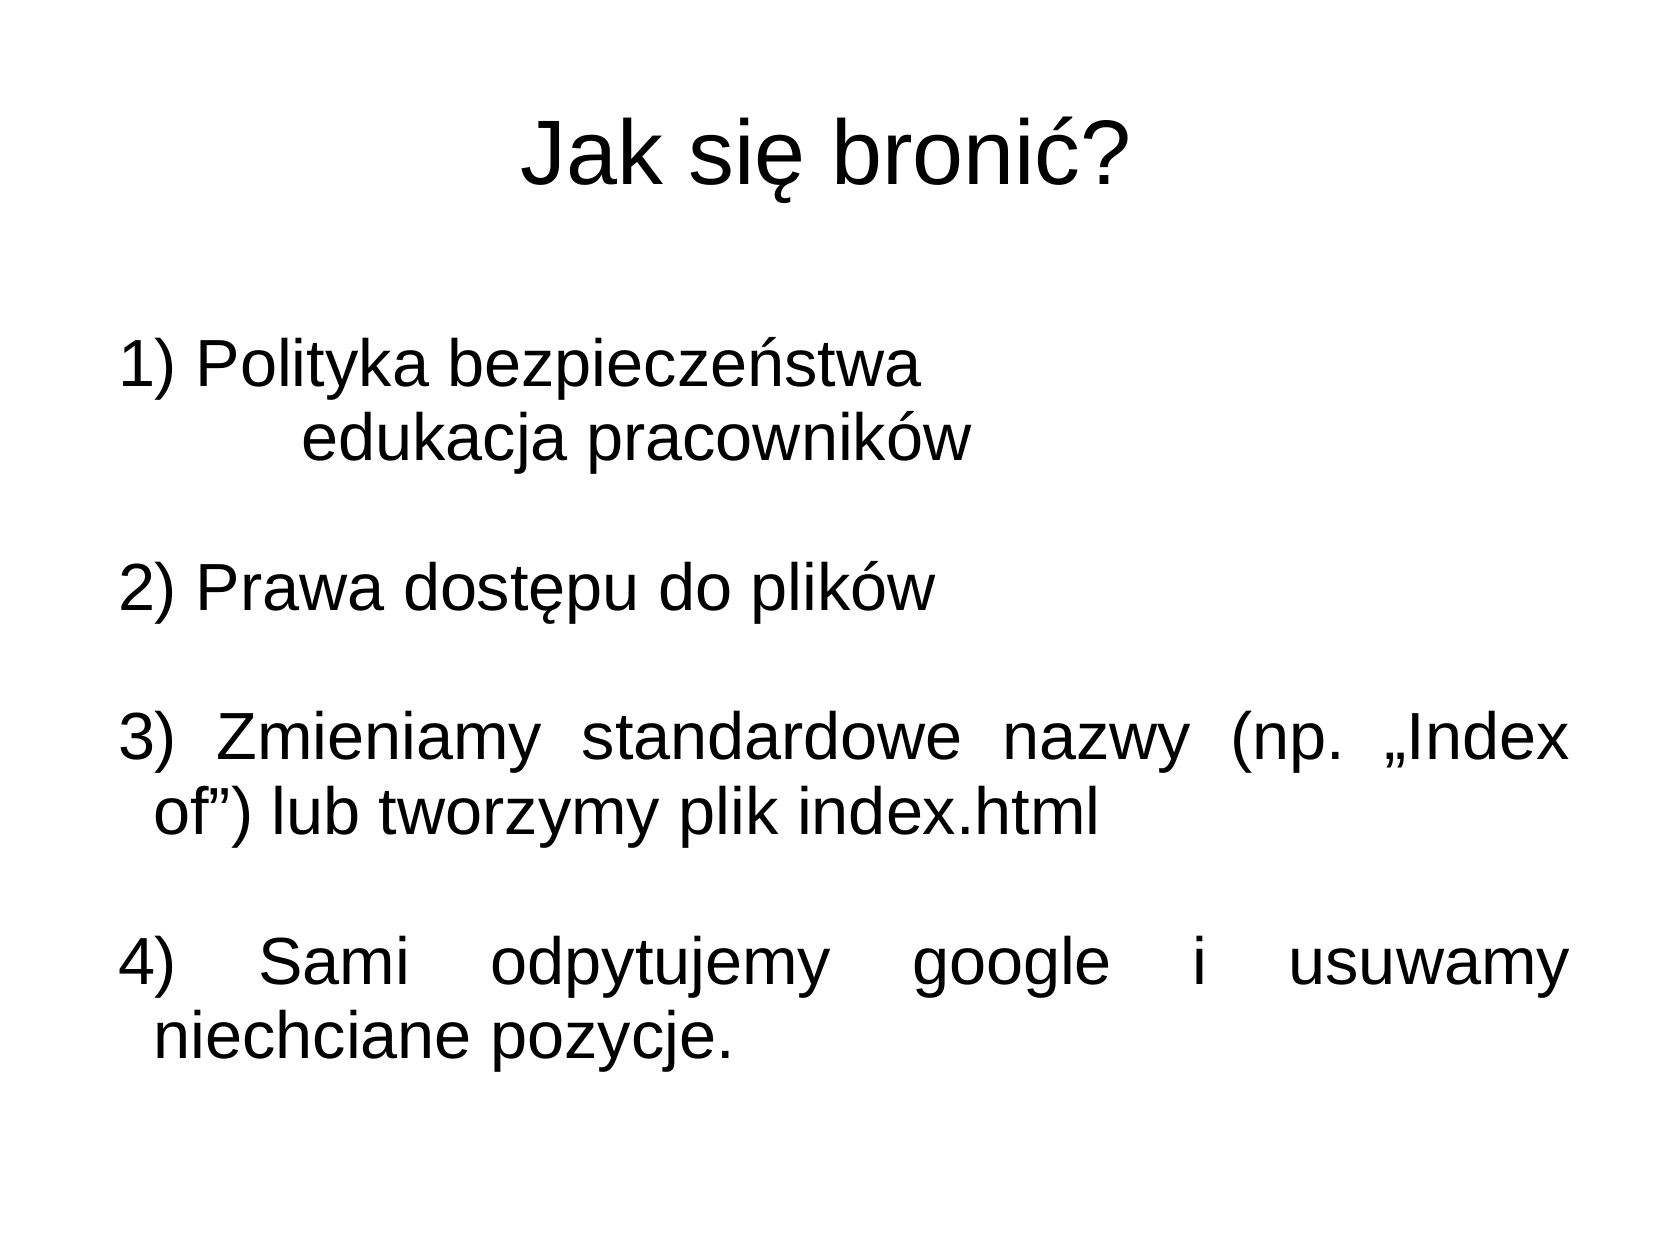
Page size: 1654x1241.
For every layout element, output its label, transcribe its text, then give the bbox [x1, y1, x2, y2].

subtitle 1) Polityka bezpieczeństwa edukacja pracowników 2) Prawa dostępu do plików 3) Zmieniamy standardowe nazwy (np. „Index of”) lub tworzymy plik index.html 4) Sami odpytujemy google i usuwamy niechciane pozycje. [82, 290, 1571, 1109]
title Jak się bronić? [82, 49, 1571, 257]
